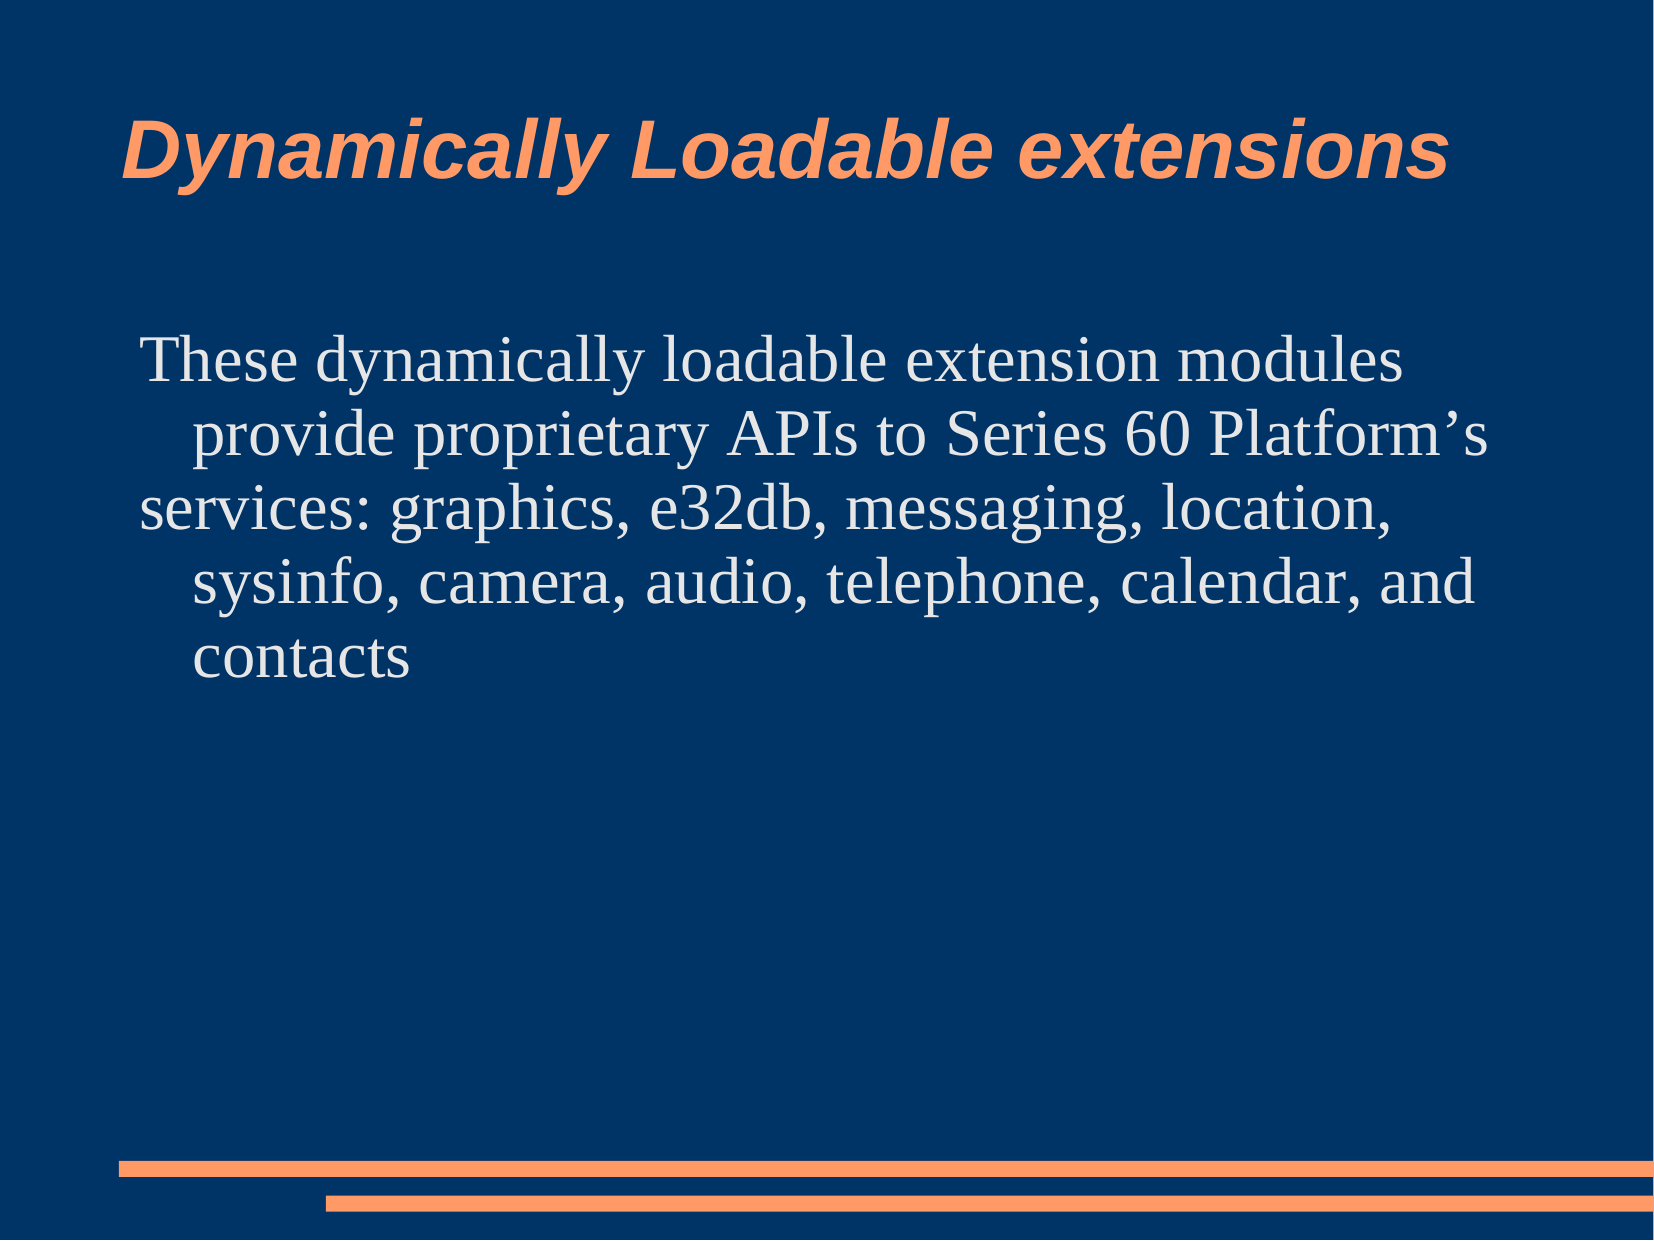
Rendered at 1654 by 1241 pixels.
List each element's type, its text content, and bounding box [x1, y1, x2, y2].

list These dynamically loadable extension modules provide proprietary APIs to Series 60 Platform’s services: graphics, e32db, messaging, location, sysinfo, camera, audio, telephone, calendar, and contacts [121, 322, 1561, 1118]
title Dynamically Loadable extensions [121, 53, 1534, 247]
